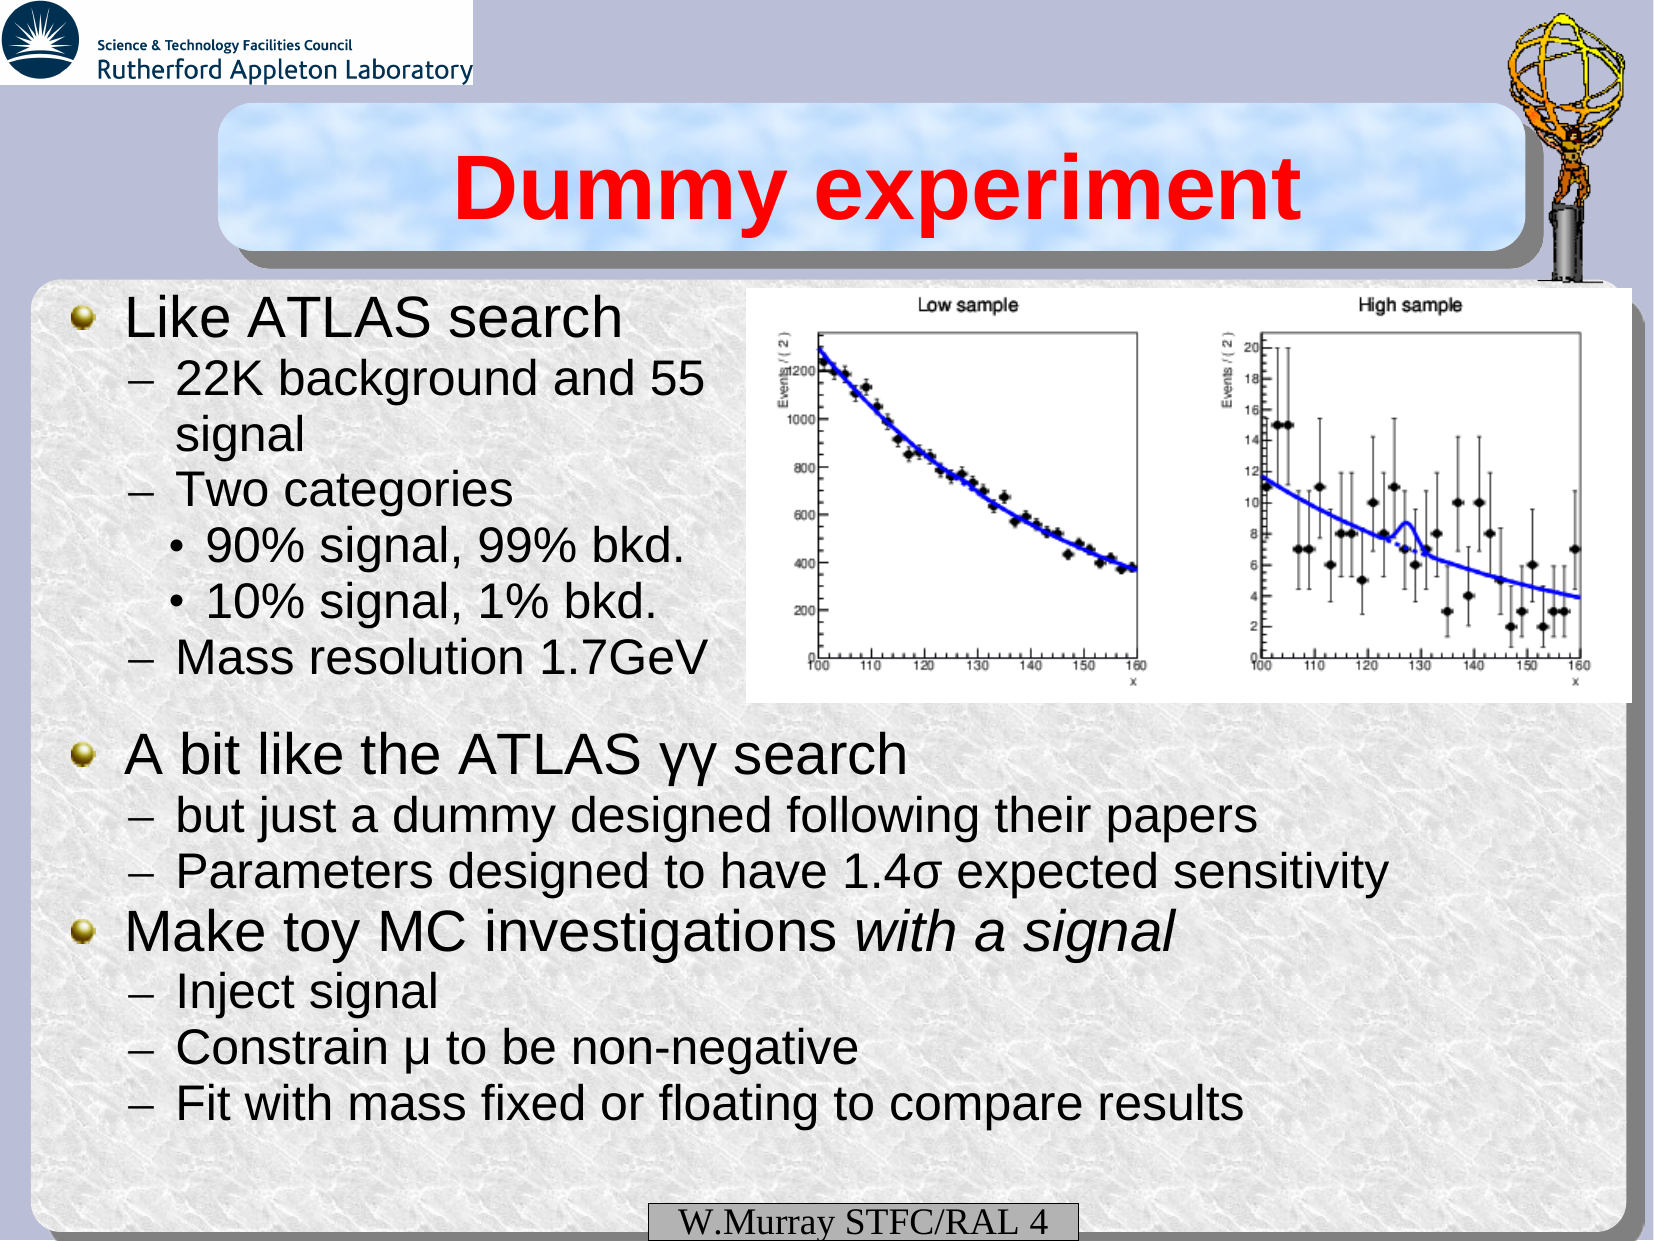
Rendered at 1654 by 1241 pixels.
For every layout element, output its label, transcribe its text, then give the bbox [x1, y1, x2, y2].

title Dummy experiment [244, 112, 1512, 263]
list A bit like the ATLAS γγ search but just a dummy designed following their papers Parameters designed to have 1.4σ expected sensitivity Make toy MC investigations with a signal Inject signal Constrain μ to be non-negative Fit with mass fixed or floating to compare results [53, 722, 1588, 1193]
list Like ATLAS search 22K background and 55 signal Two categories 90% signal, 99% bkd. 10% signal, 1% bkd. Mass resolution 1.7GeV [53, 285, 728, 702]
picture [30, 0, 1654, 1232]
picture [0, 0, 473, 85]
